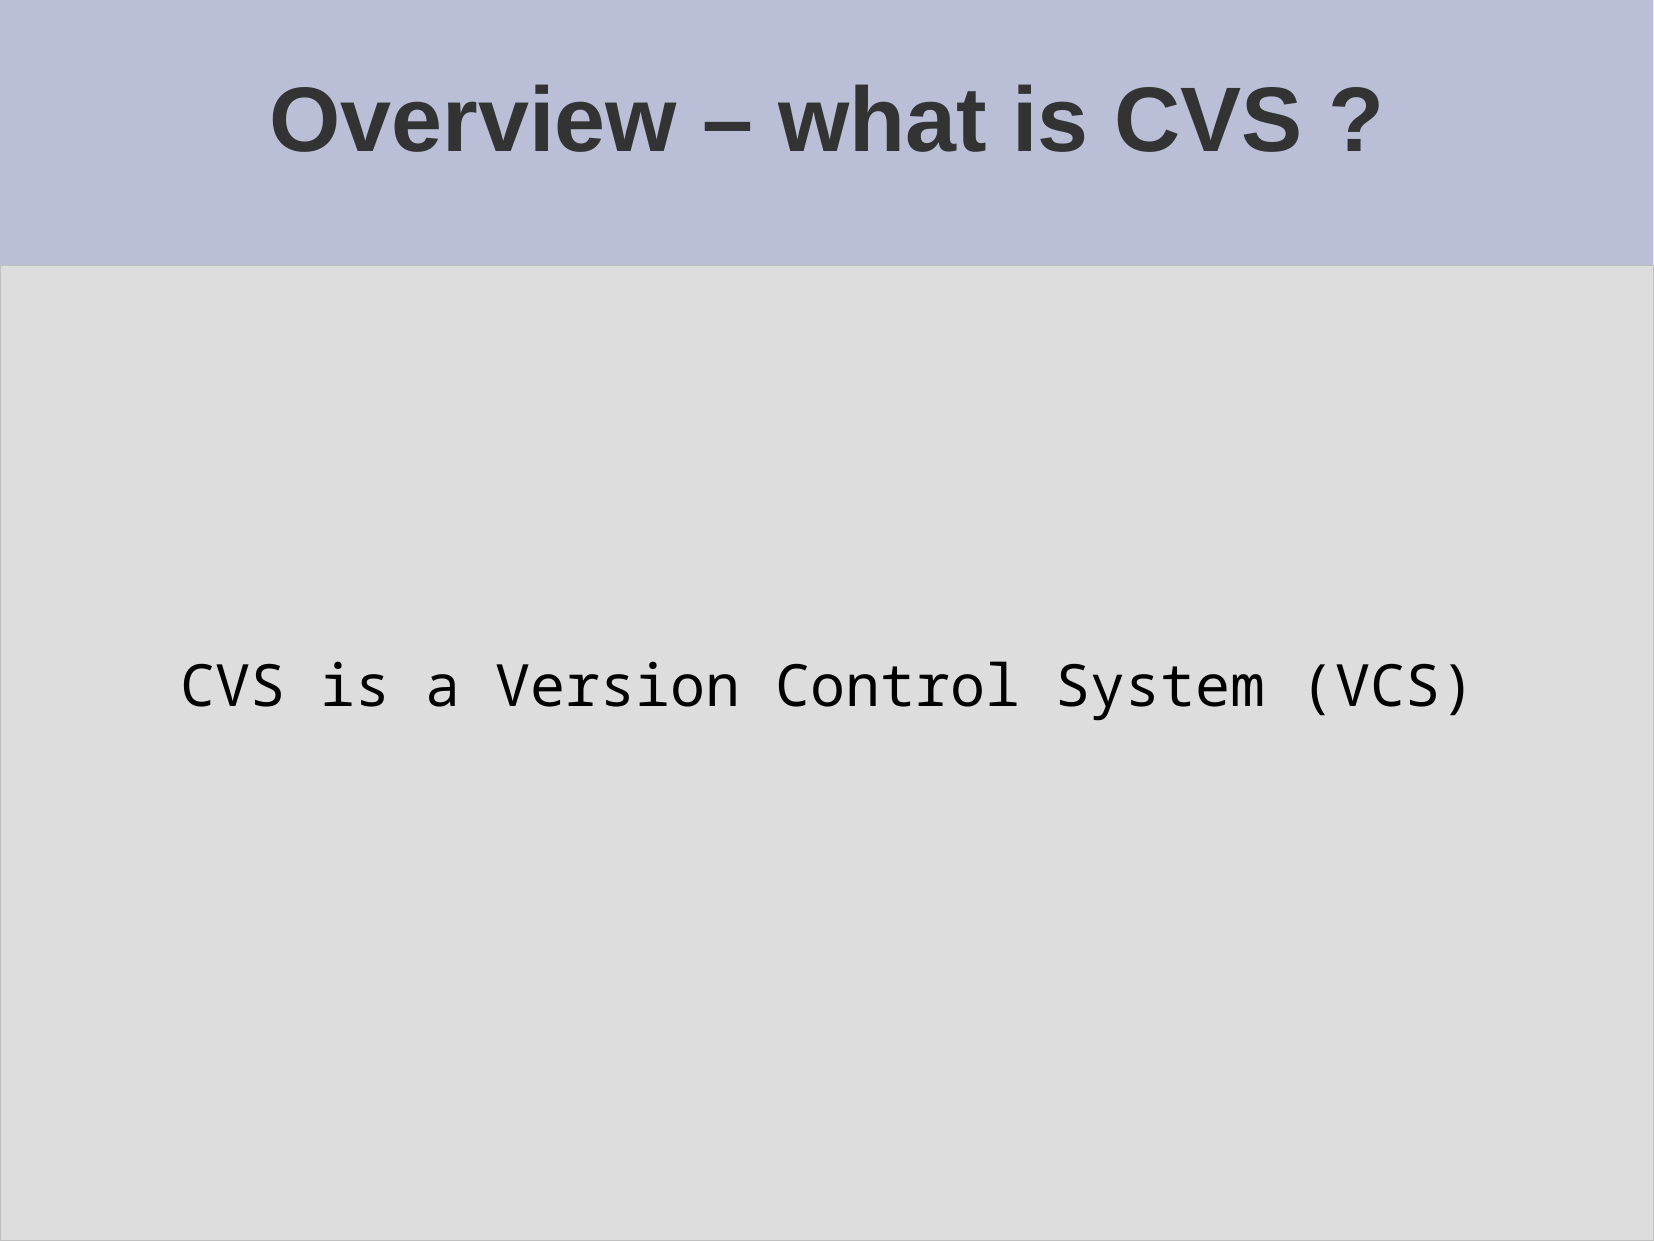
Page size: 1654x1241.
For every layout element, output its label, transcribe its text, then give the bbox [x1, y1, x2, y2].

subtitle CVS is a Version Control System (VCS) [121, 295, 1534, 1152]
title Overview – what is CVS ? [121, 2, 1534, 237]
